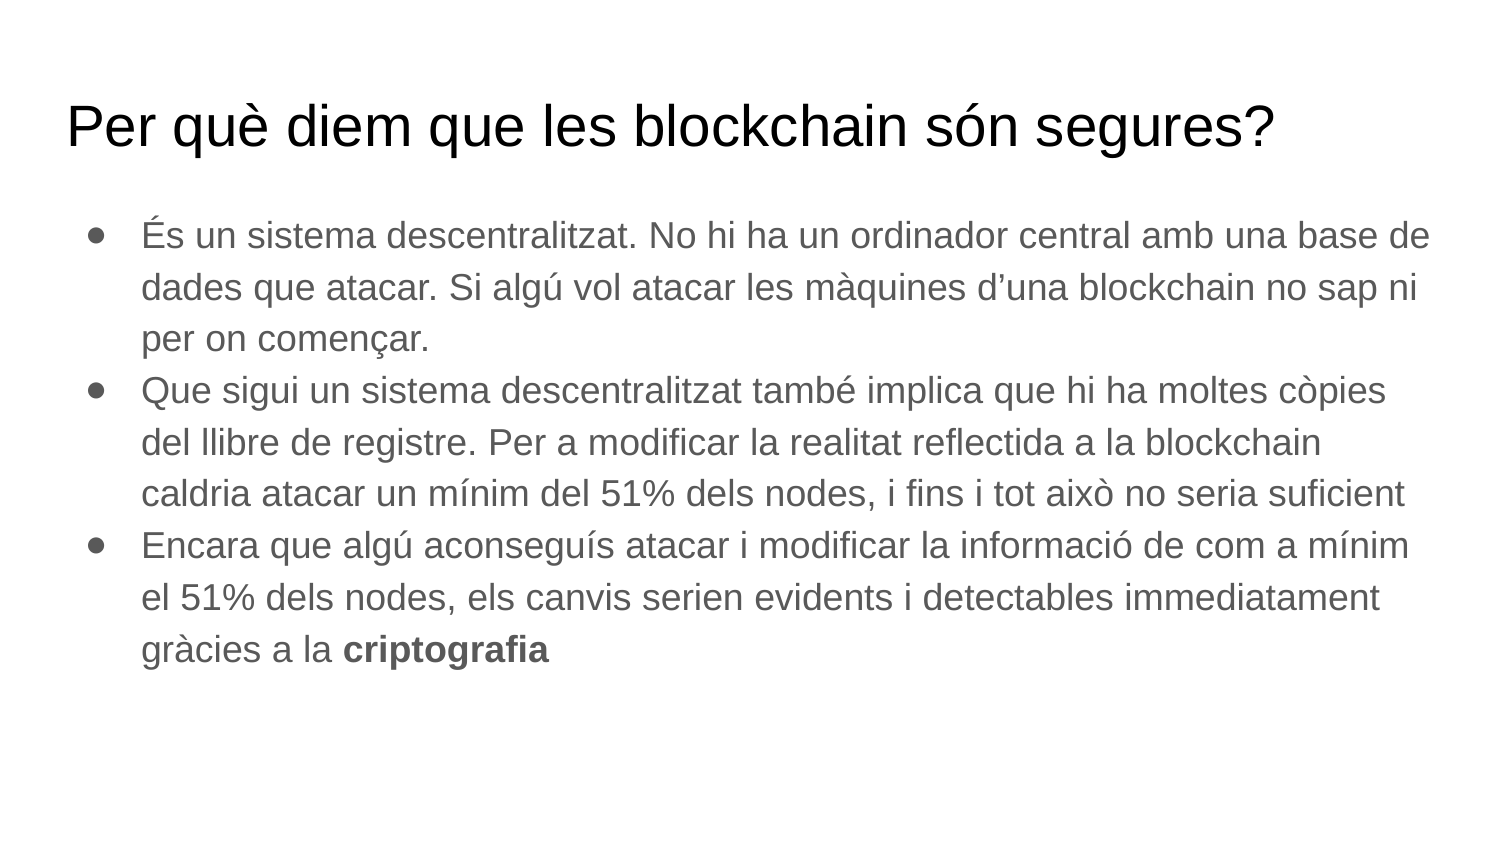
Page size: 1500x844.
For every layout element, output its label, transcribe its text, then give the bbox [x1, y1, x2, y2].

list És un sistema descentralitzat. No hi ha un ordinador central amb una base de dades que atacar. Si algú vol atacar les màquines d’una blockchain no sap ni per on començar. Que sigui un sistema descentralitzat també implica que hi ha moltes còpies del llibre de registre. Per a modificar la realitat reflectida a la blockchain caldria atacar un mínim del 51% dels nodes, i fins i tot això no seria suficient Encara que algú aconseguís atacar i modificar la informació de com a mínim el 51% dels nodes, els canvis serien evidents i detectables immediatament gràcies a la criptografia [51, 189, 1449, 750]
title Per què diem que les blockchain són segures? [51, 72, 1449, 167]
